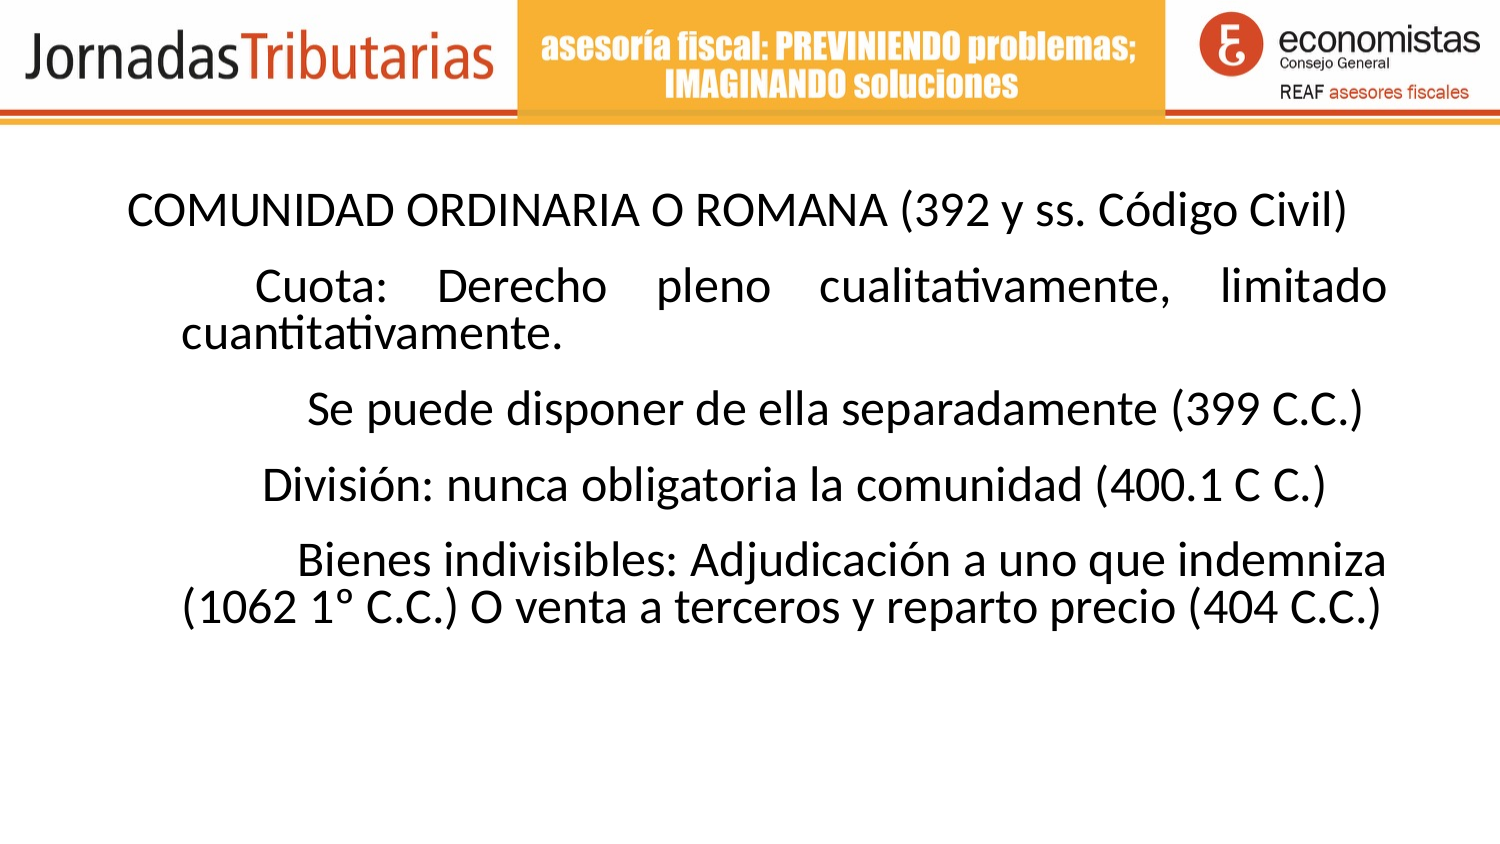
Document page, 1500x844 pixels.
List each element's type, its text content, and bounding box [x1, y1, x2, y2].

picture [0, 0, 1500, 129]
text_box COMUNIDAD ORDINARIA O ROMANA (392 y ss. Código Civil) Cuota: Derecho pleno cualitativamente, limitado cuantitativamente. Se puede disponer de ella separadamente (399 C.C.) División: nunca obligatoria la comunidad (400.1 C C.) Bienes indivisibles: Adjudicación a uno que indemniza (1062 1º C.C.) O venta a terceros y reparto precio (404 C.C.) [125, 189, 1388, 709]
